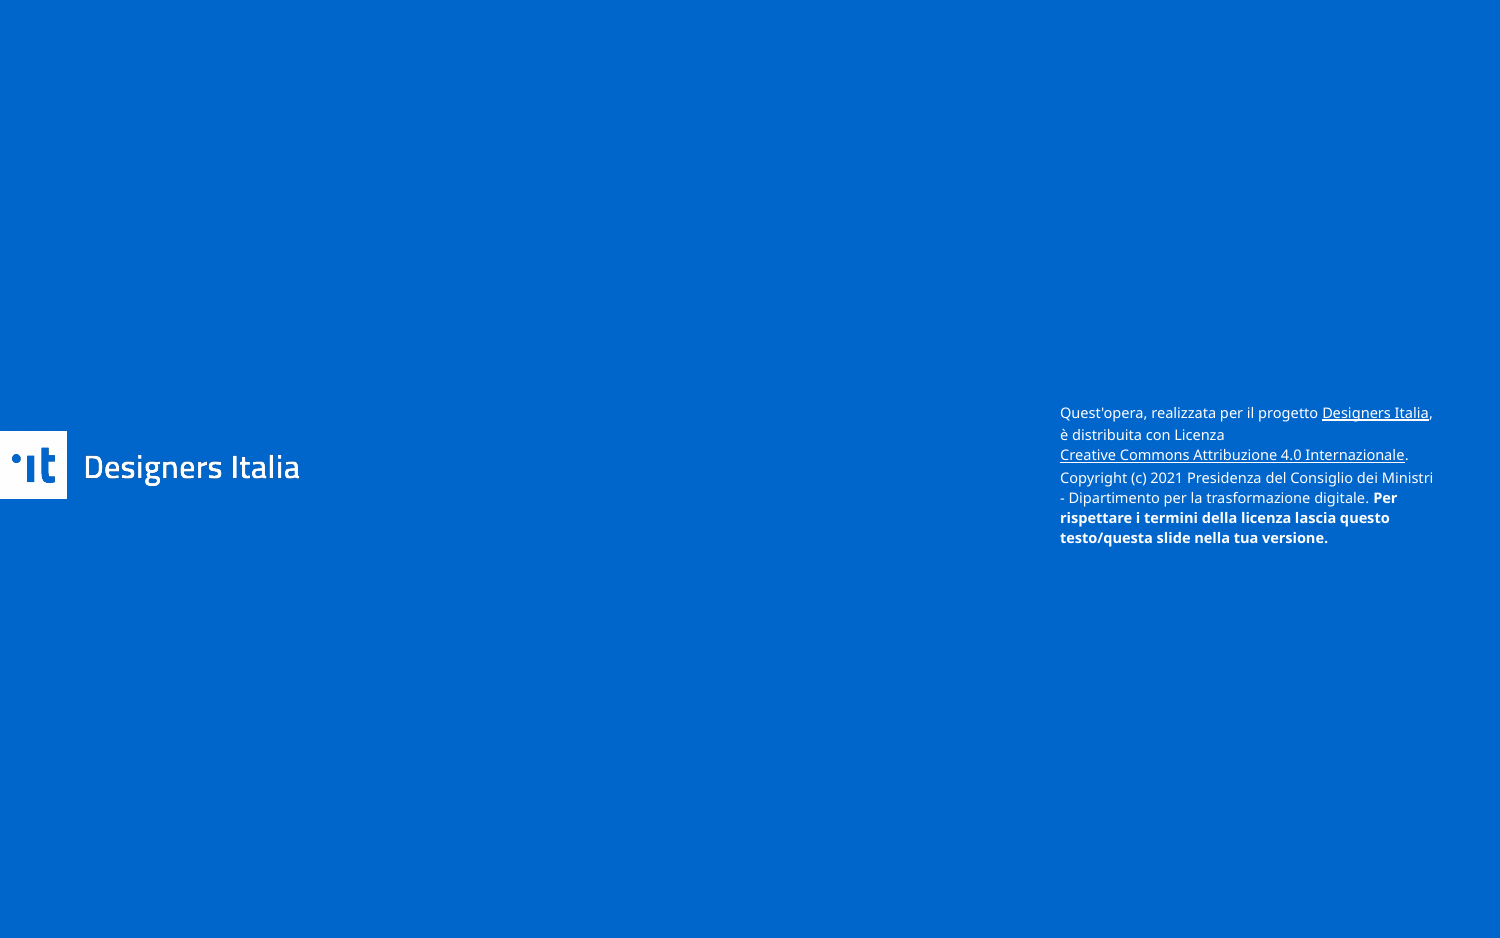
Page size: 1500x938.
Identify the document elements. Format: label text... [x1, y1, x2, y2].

picture [0, 431, 317, 499]
text_box Quest'opera, realizzata per il progetto Designers Italia, è distribuita con Licenza Creative Commons Attribuzione 4.0 Internazionale. Copyright (c) 2021 Presidenza del Consiglio dei Ministri - Dipartimento per la trasformazione digitale. Per rispettare i termini della licenza lascia questo testo/questa slide nella tua versione. [1045, 385, 1454, 562]
